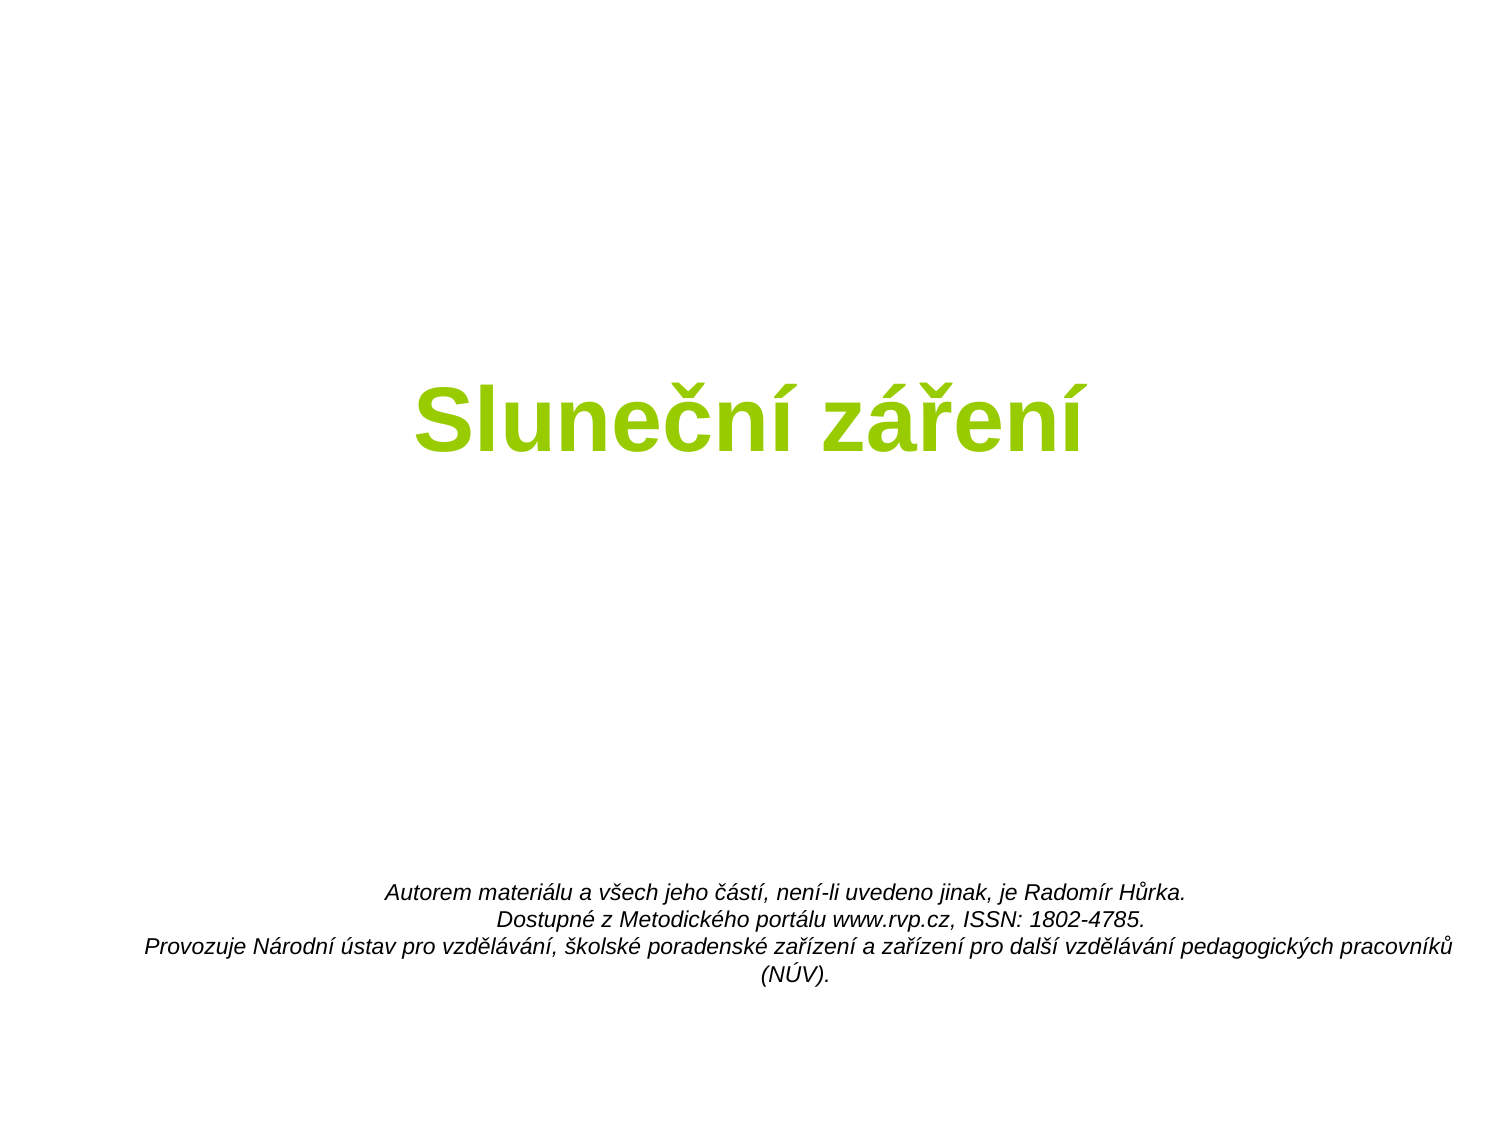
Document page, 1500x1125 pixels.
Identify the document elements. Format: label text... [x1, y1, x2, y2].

title Sluneční záření [75, 148, 1426, 681]
list Autorem materiálu a všech jeho částí, není-li uvedeno jinak, je Radomír Hůrka. Dostupné z Metodického portálu www.rvp.cz, ISSN: 1802-4785. Provozuje Národní ústav pro vzdělávání, školské poradenské zařízení a zařízení pro další vzdělávání pedagogických pracovníků (NÚV). [0, 869, 1477, 1026]
